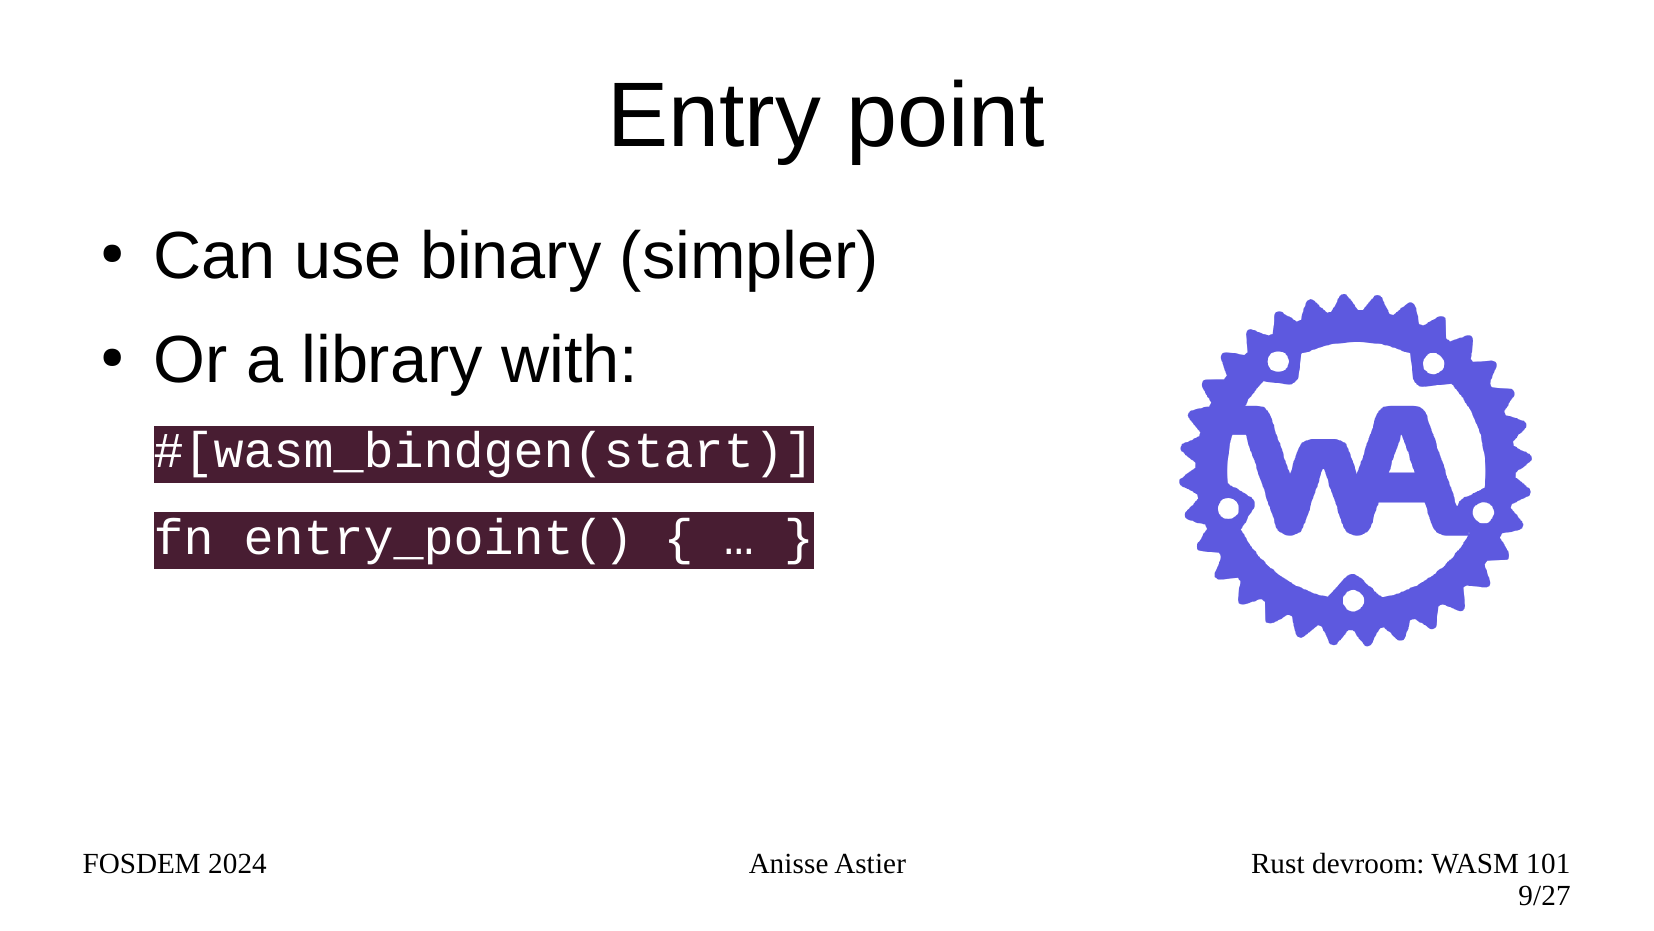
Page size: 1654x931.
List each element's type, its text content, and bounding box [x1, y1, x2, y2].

title Entry point [82, 37, 1571, 193]
list Can use binary (simpler) Or a library with: #[wasm_bindgen(start)] fn entry_point() { … } [82, 217, 1571, 758]
